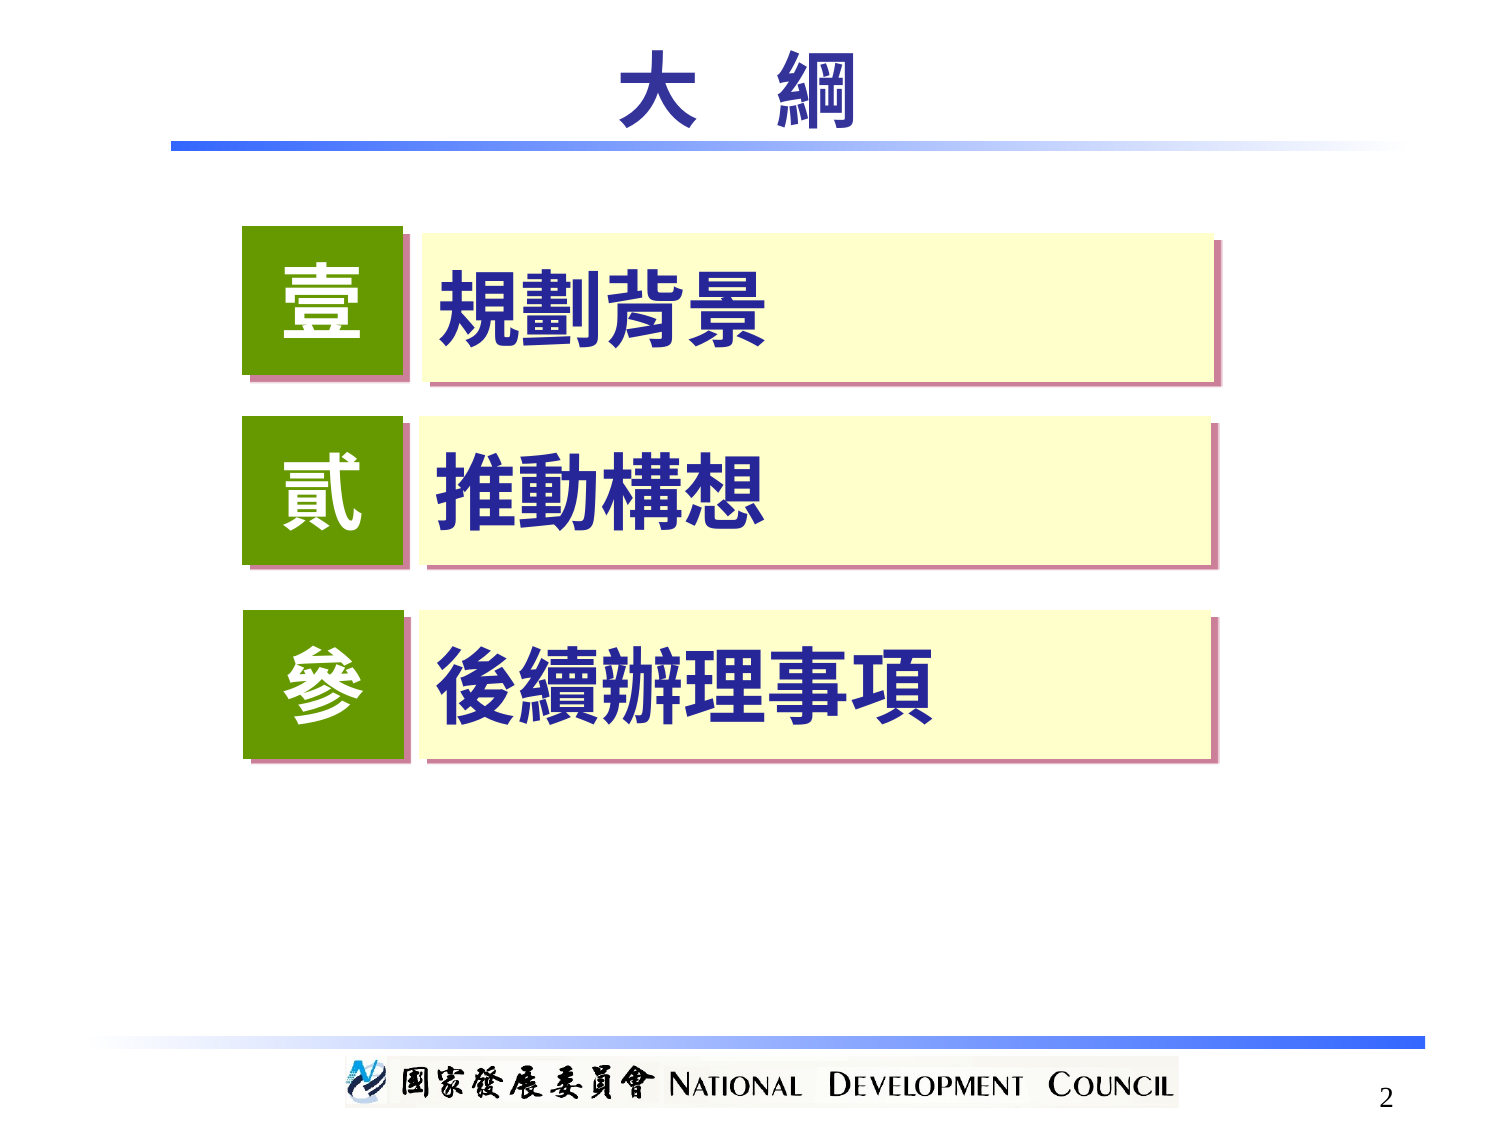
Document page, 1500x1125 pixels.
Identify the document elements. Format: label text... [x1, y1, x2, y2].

title 大 綱 [100, 31, 1376, 141]
text_box 11 [1378, 1036, 1382, 1048]
text_box 11 [1352, 1036, 1356, 1048]
text_box 後續辦理事項 [419, 610, 1211, 759]
text_box 推動構想 [419, 416, 1211, 565]
text_box 規劃背景 [422, 233, 1214, 382]
text_box 18 [1259, 1036, 1263, 1048]
text_box 參 [243, 610, 404, 759]
text_box 貳 [242, 416, 403, 565]
text_box 2 [1364, 1070, 1490, 1106]
text_box 壹 [242, 226, 403, 375]
